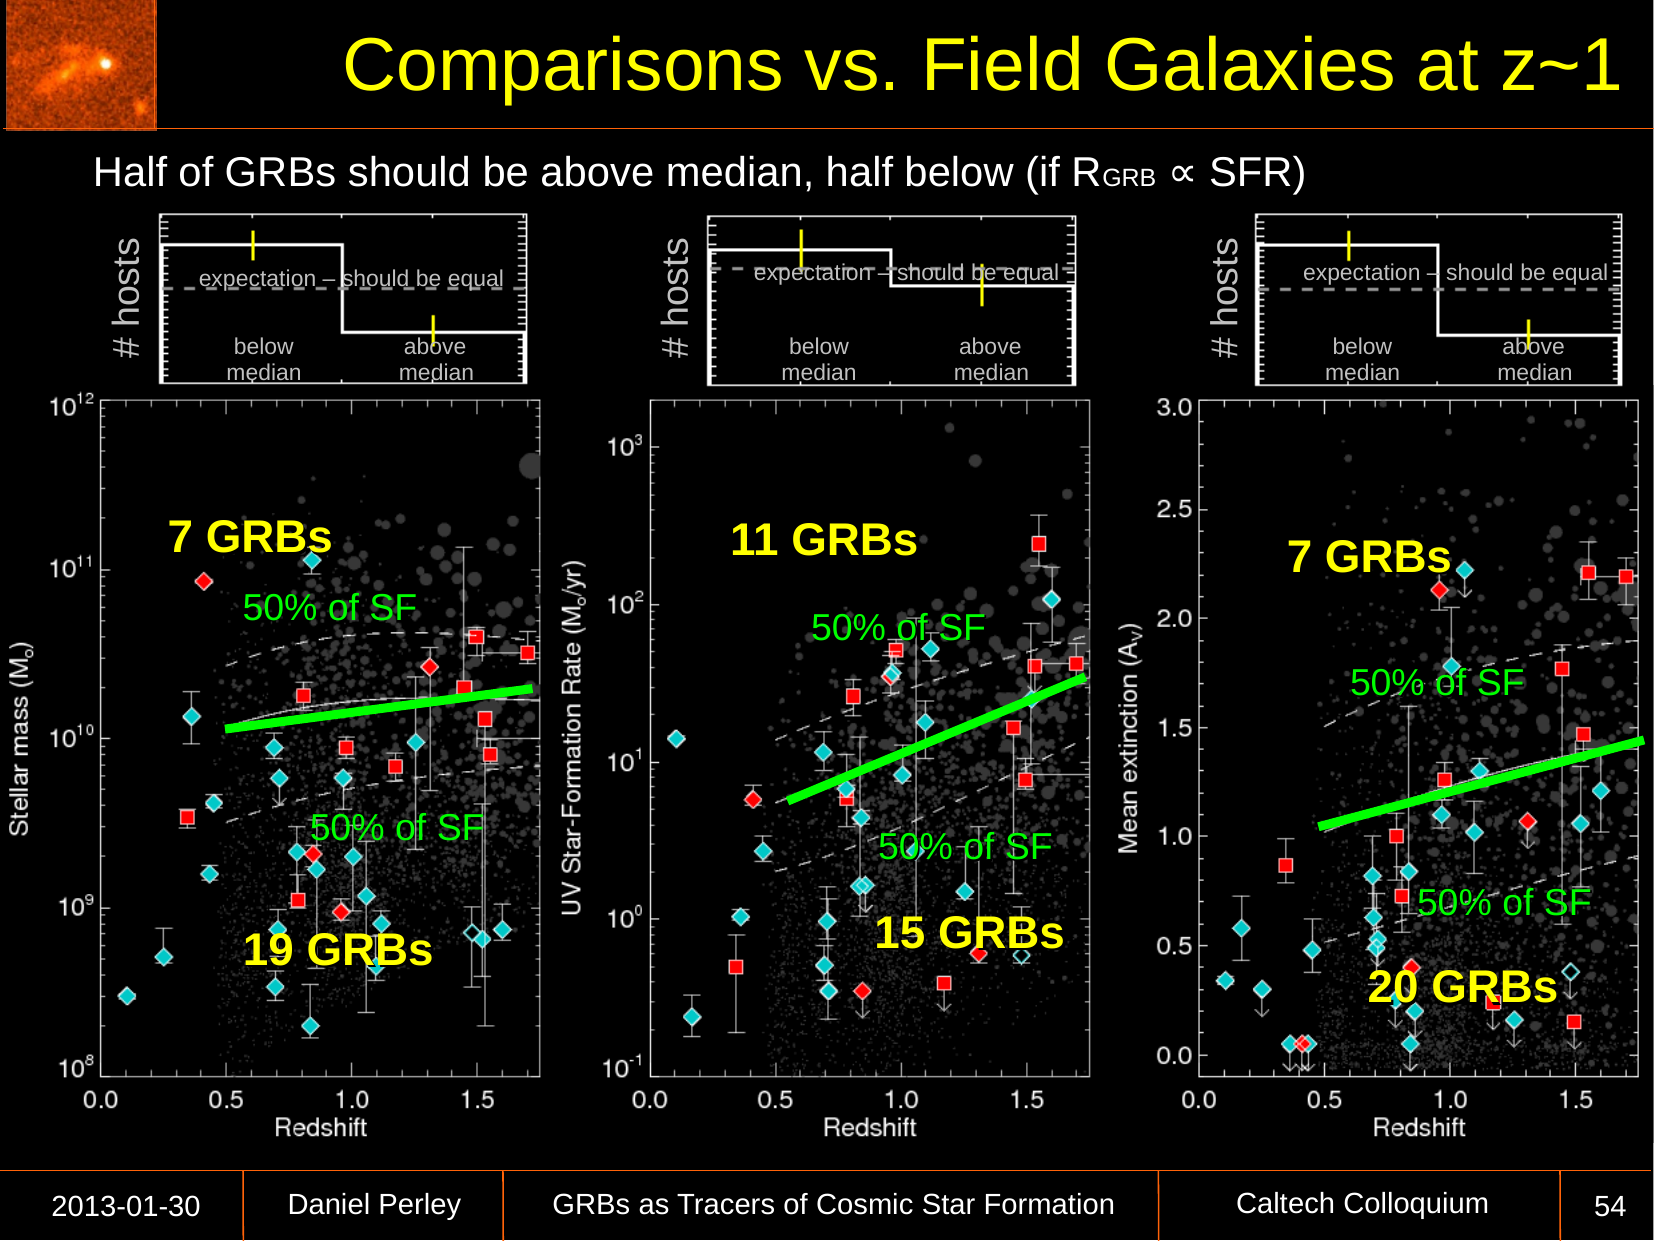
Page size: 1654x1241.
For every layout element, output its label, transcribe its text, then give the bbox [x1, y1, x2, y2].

text_box 15 GRBs [856, 896, 1120, 969]
text_box 11 GRBs [712, 503, 976, 577]
text_box expectation – should be equal [718, 249, 1094, 297]
text_box 7 GRBs [150, 501, 413, 574]
text_box expectation – should be equal [163, 255, 539, 302]
text_box expectation – should be equal [1268, 249, 1644, 297]
text_box 19 GRBs [225, 913, 488, 986]
text_box # hosts [643, 206, 707, 411]
text_box below above median median [1280, 323, 1618, 396]
text_box below above median median [736, 323, 1075, 396]
picture [0, 209, 1654, 1143]
title Comparisons vs. Field Galaxies at z~1 [187, 21, 1624, 108]
text_box # hosts [94, 206, 158, 411]
text_box 50% of SF [1399, 870, 1654, 934]
text_box # hosts [1192, 206, 1256, 411]
text_box 50% of SF [793, 595, 1094, 659]
text_box below above median median [181, 323, 520, 396]
text_box 50% of SF [292, 795, 593, 859]
text_box 50% of SF [860, 815, 1161, 879]
text_box 20 GRBs [1350, 951, 1613, 1024]
text_box 50% of SF [225, 576, 526, 639]
picture [7, 0, 154, 128]
text_box 7 GRBs [1269, 520, 1532, 593]
text_box 50% of SF [1332, 651, 1633, 714]
text_box Half of GRBs should be above median, half below (if RGRB ∝ SFR) [75, 138, 1501, 206]
